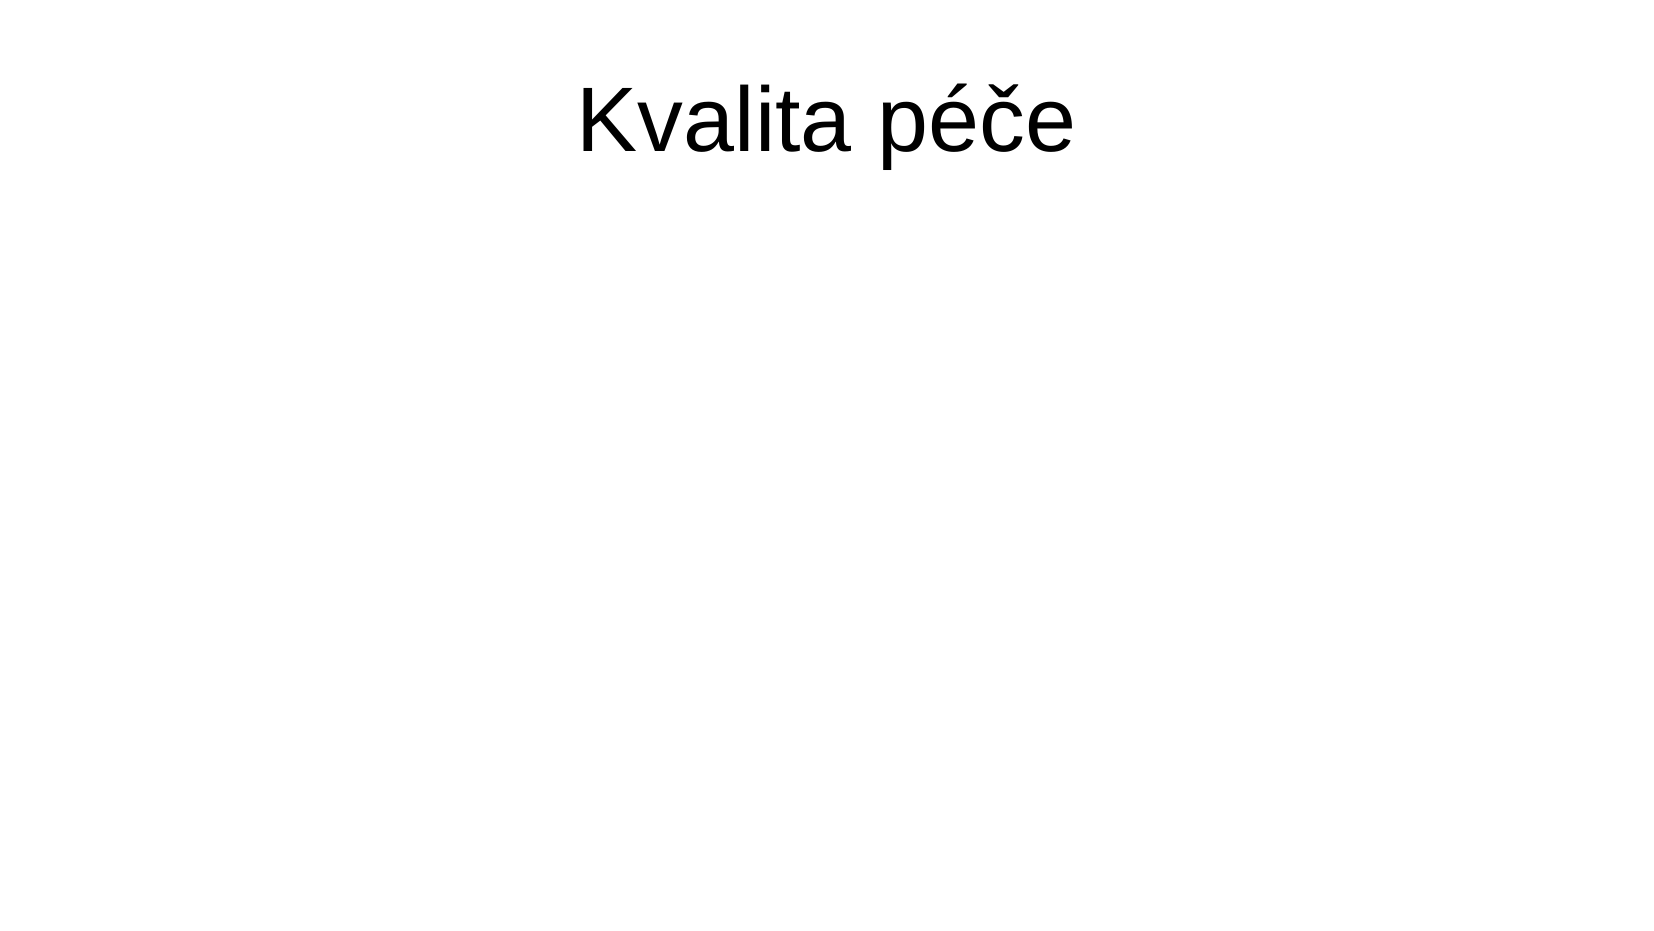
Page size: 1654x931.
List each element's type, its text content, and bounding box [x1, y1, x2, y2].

title Kvalita péče [82, 37, 1571, 193]
